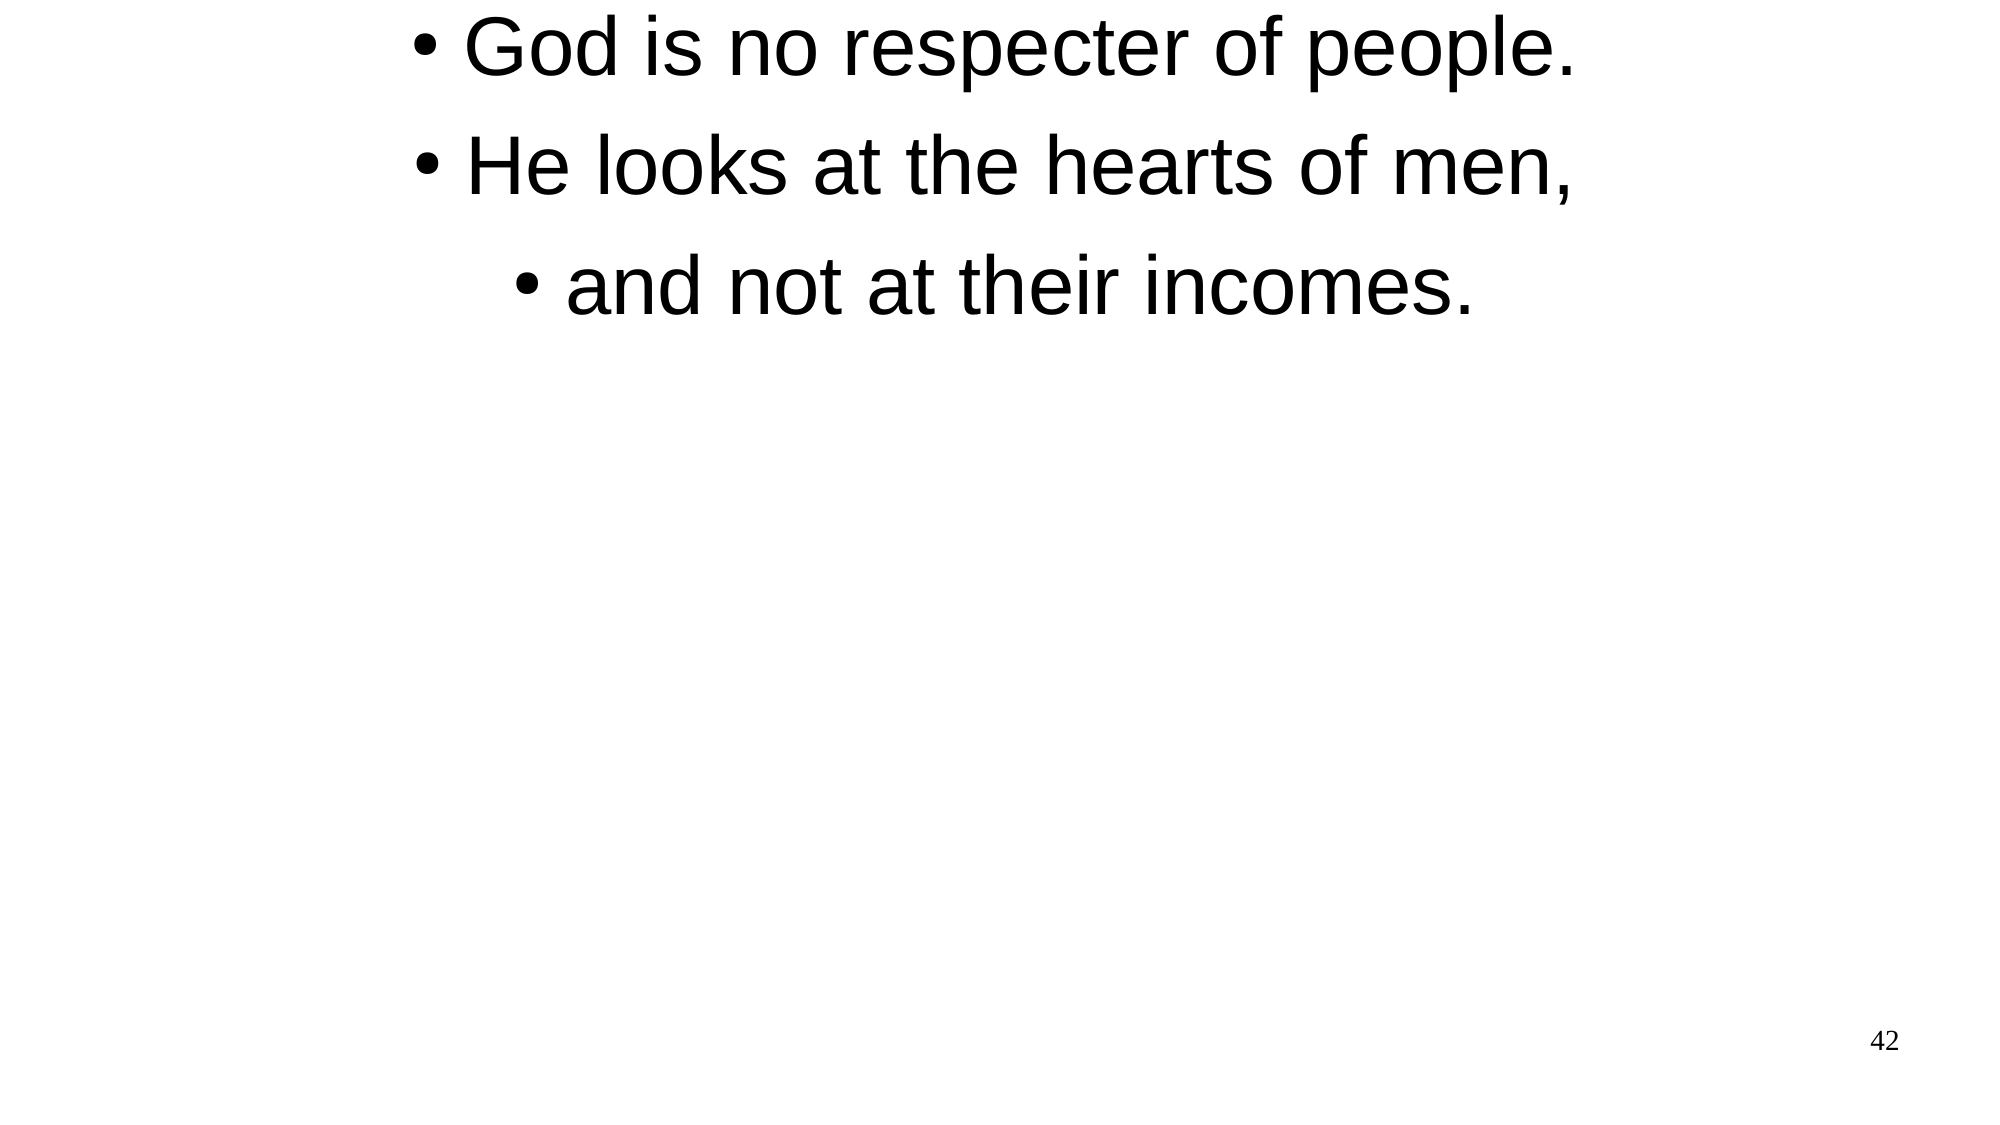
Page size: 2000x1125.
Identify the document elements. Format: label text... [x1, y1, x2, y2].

list God is no respecter of people. He looks at the hearts of men, and not at their incomes. [0, 0, 1996, 1123]
